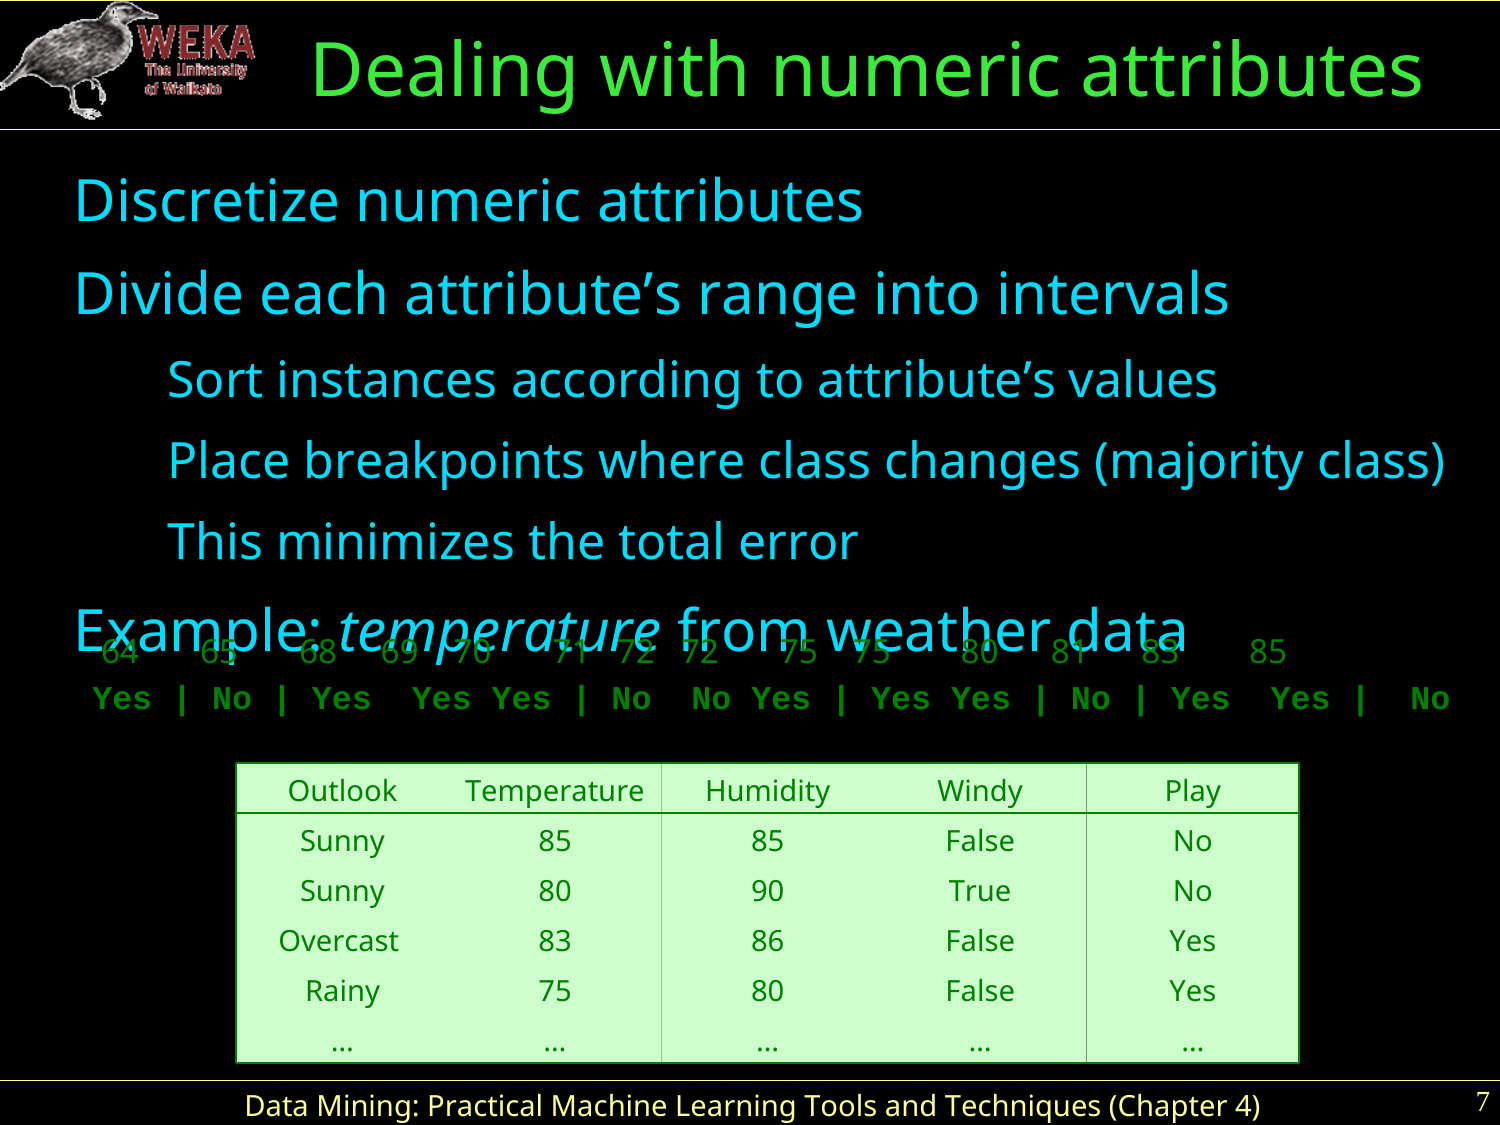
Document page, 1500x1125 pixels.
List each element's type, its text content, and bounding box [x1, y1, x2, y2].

text_box 64 65 68 69 70 71 72 72 75 75 80 81 83 85 Yes | No | Yes Yes Yes | No No Yes | Yes Yes | No | Yes Yes | No [77, 620, 1477, 724]
text_box … [875, 1013, 1087, 1062]
text_box Overcast [237, 913, 449, 963]
picture [0, 1, 266, 129]
text_box Play [1087, 764, 1298, 812]
text_box Rainy [237, 963, 449, 1013]
text_box 90 [662, 863, 875, 913]
text_box … [1087, 1013, 1298, 1062]
text_box 85 [662, 814, 875, 863]
text_box Yes [1087, 913, 1298, 963]
text_box Windy [875, 764, 1087, 812]
text_box True [875, 863, 1087, 913]
text_box 80 [662, 963, 875, 1013]
text_box False [875, 814, 1087, 863]
text_box Temperature [449, 764, 662, 812]
text_box … [662, 1013, 875, 1062]
text_box Yes [1087, 963, 1298, 1013]
text_box 83 [449, 913, 662, 963]
text_box False [875, 913, 1087, 963]
text_box Sunny [237, 863, 449, 913]
text_box 80 [449, 863, 662, 913]
text_box … [449, 1013, 662, 1062]
text_box 86 [662, 913, 875, 963]
text_box … [237, 1013, 449, 1062]
text_box Outlook [237, 764, 449, 812]
title Dealing with numeric attributes [295, 0, 1500, 148]
text_box Sunny [237, 814, 449, 863]
text_box False [875, 963, 1087, 1013]
text_box Discretize numeric attributes Divide each attribute’s range into intervals Sort instances according to attribute’s values Place breakpoints where class changes (majority class) This minimizes the total error Example: temperature from weather data [59, 151, 1500, 827]
text_box No [1087, 814, 1298, 863]
text_box Humidity [662, 764, 875, 812]
text_box No [1087, 863, 1298, 913]
text_box 85 [449, 814, 662, 863]
text_box 75 [449, 963, 662, 1013]
